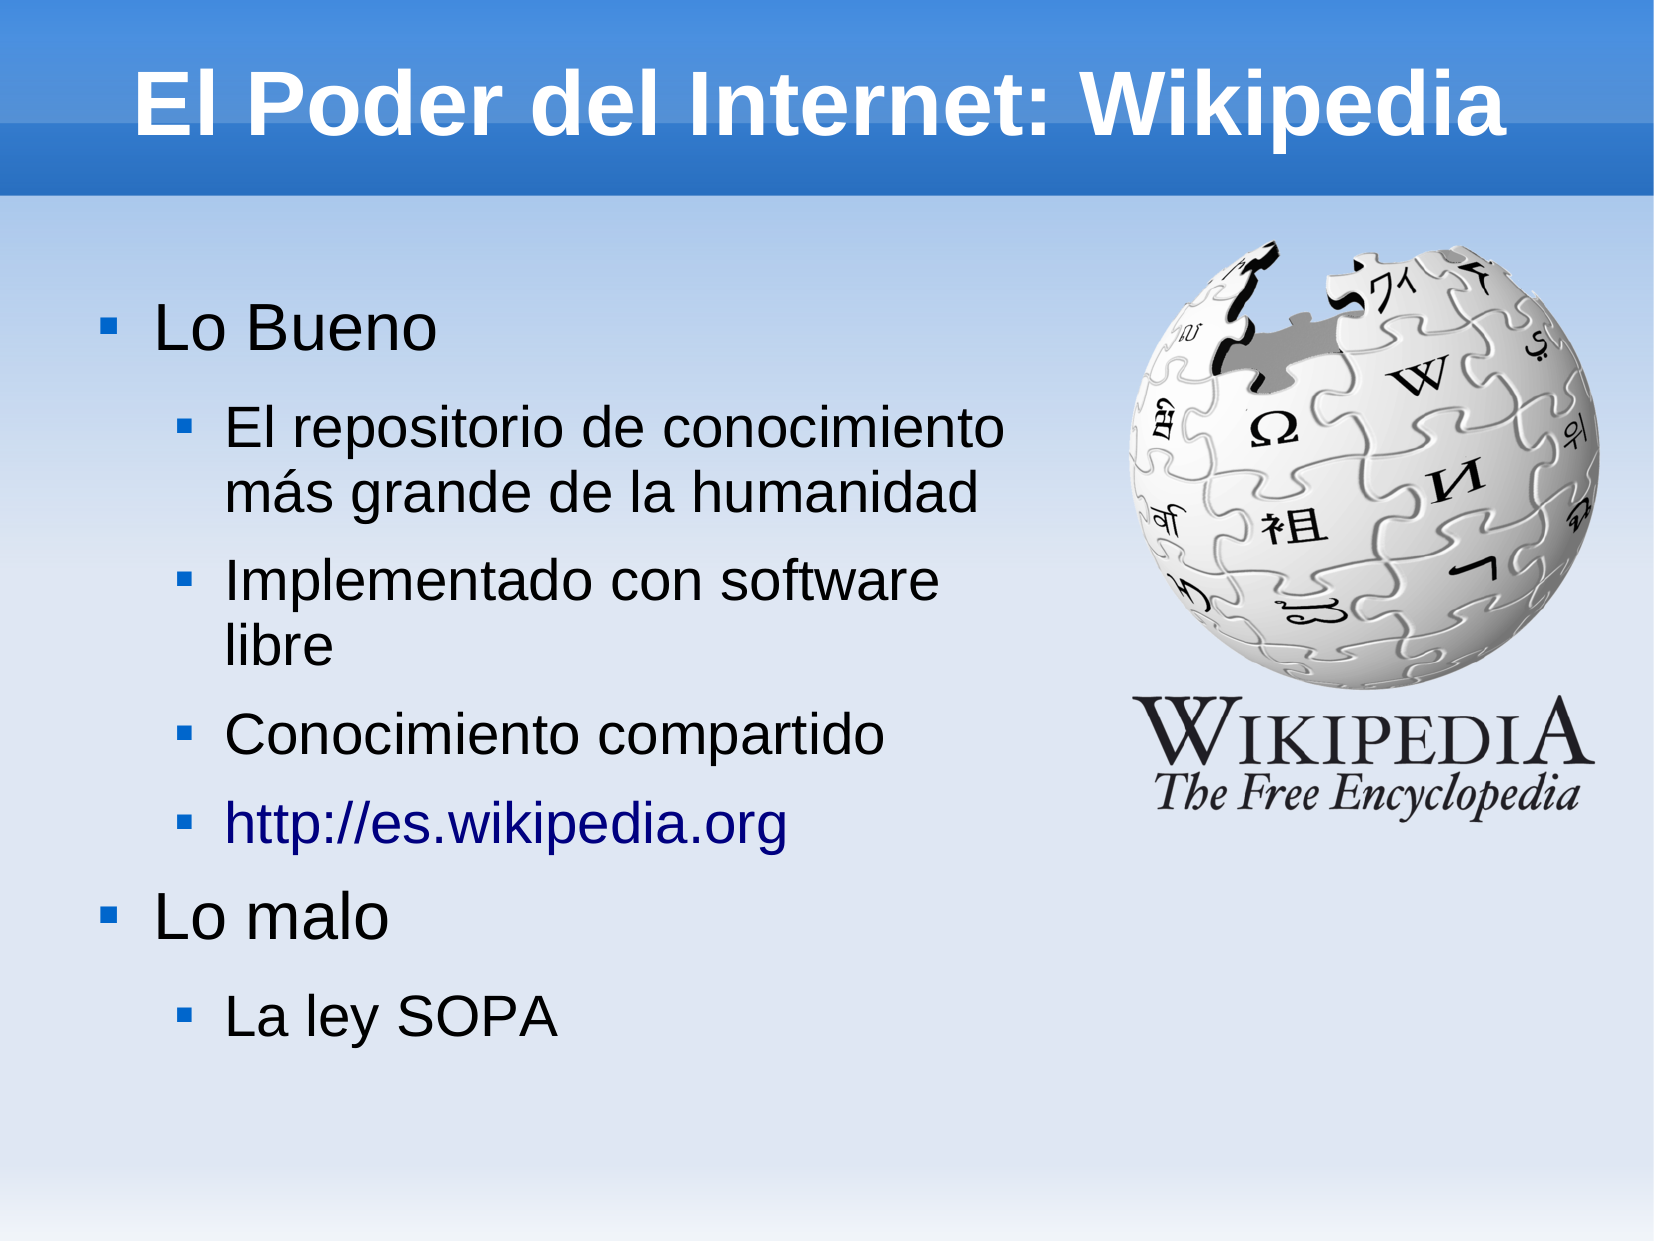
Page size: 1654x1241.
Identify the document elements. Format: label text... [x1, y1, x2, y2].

picture [0, 0, 1654, 1241]
title El Poder del Internet: Wikipedia [76, 7, 1565, 200]
list Lo Bueno El repositorio de conocimiento más grande de la humanidad Implementado con software libre Conocimiento compartido http://es.wikipedia.org Lo malo La ley SOPA [82, 290, 1034, 1094]
